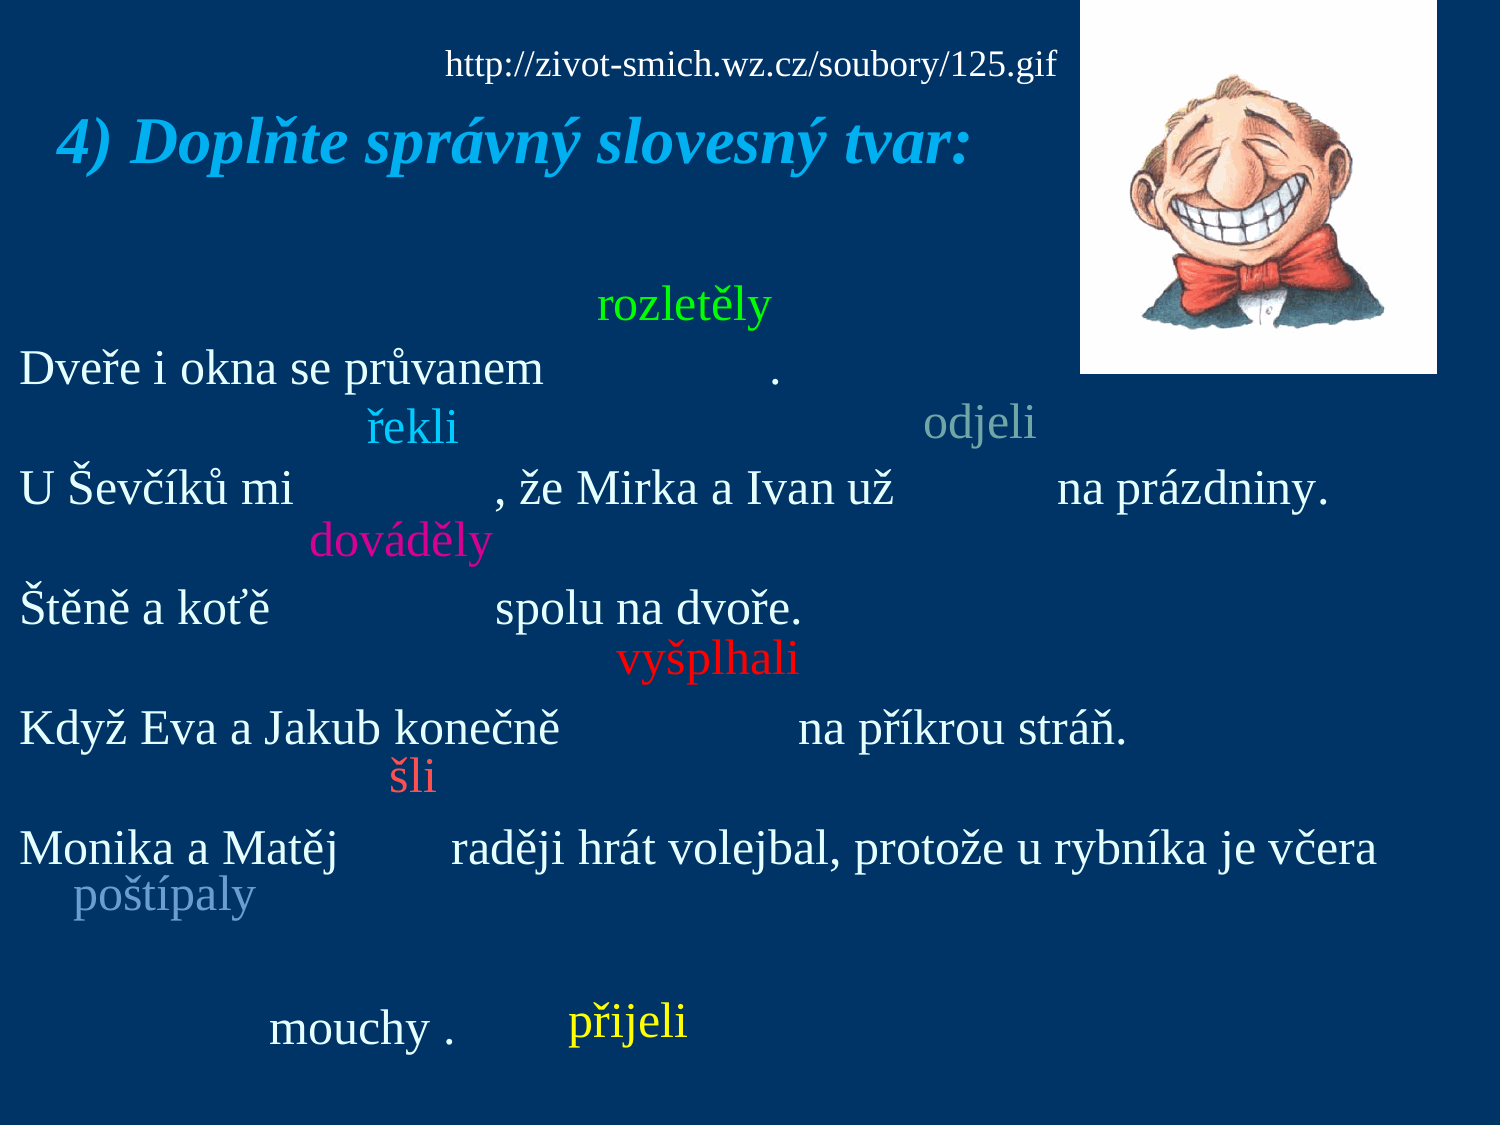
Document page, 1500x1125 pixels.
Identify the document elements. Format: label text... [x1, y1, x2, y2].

picture [1080, 0, 1437, 374]
text_box vyšplhali [572, 597, 845, 693]
text_box šli [372, 716, 455, 811]
text_box Dveře i okna se průvanem . U Ševčíků mi , že Mirka a Ivan už na prázdniny. Štěně a koťě spolu na dvoře. Když Eva a Jakub konečně na příkrou stráň. Monika a Matěj raději hrát volejbal, protože u rybníka je včera mouchy . Babička a děda by k nám na delší dobu. [0, 267, 1436, 1054]
text_box dováděly [265, 479, 538, 575]
text_box poštípaly [29, 834, 302, 929]
text_box http://zivot-smich.wz.cz/soubory/125.gif [430, 30, 1074, 92]
text_box řekli [324, 385, 503, 457]
text_box odjeli [844, 361, 1117, 457]
text_box rozletěly [549, 243, 821, 338]
text_box 4) Doplňte správný slovesný tvar: [29, 66, 1022, 185]
text_box přijeli [480, 960, 753, 1056]
